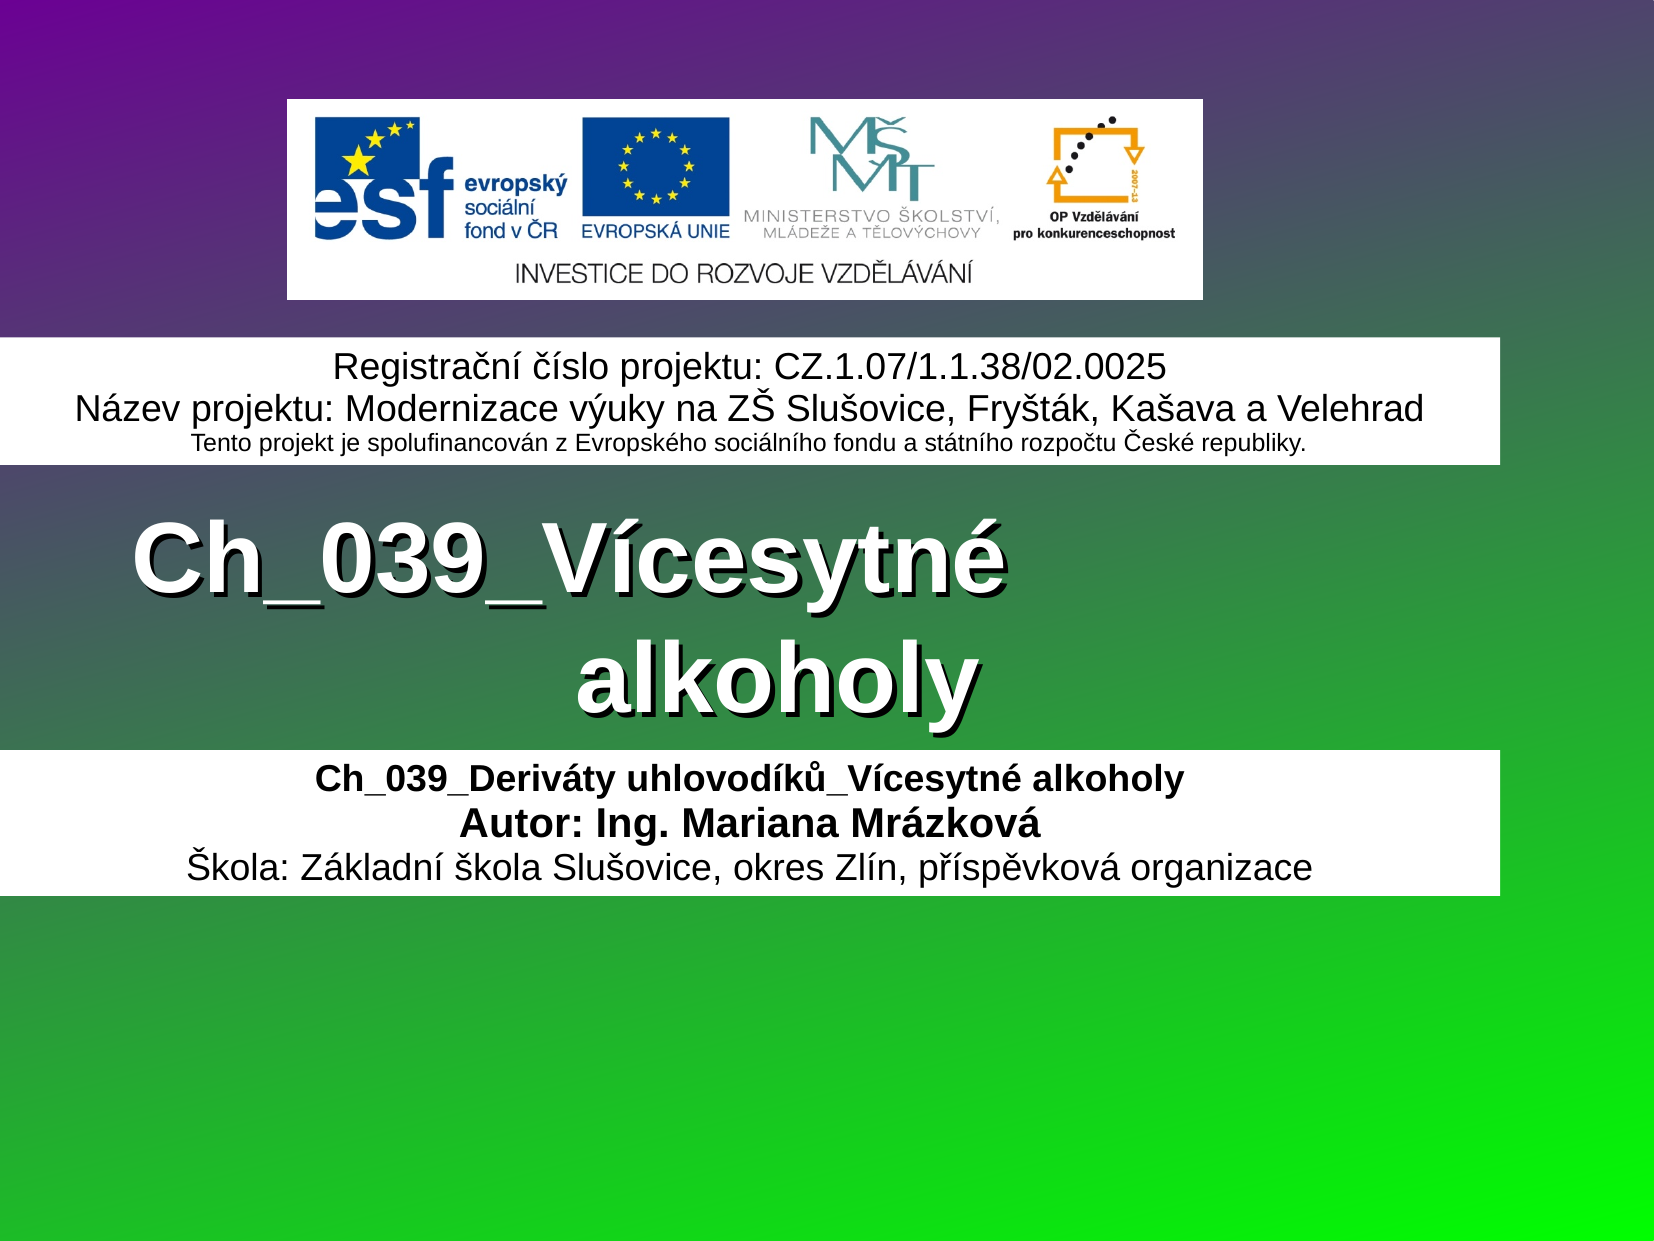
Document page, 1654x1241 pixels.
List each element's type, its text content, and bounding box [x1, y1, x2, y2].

picture [287, 99, 1203, 300]
text_box Registrační číslo projektu: CZ.1.07/1.1.38/02.0025 Název projektu: Modernizace výuky na ZŠ Slušovice, Fryšták, Kašava a Velehrad Tento projekt je spolufinancován z Evropského sociálního fondu a státního rozpočtu České republiky. [0, 337, 1501, 465]
text_box Ch_039_Deriváty uhlovodíků_Vícesytné alkoholy Autor: Ing. Mariana Mrázková Škola: Základní škola Slušovice, okres Zlín, příspěvková organizace [0, 750, 1501, 896]
title Ch_039_Vícesytné alkoholy [112, 484, 1388, 741]
